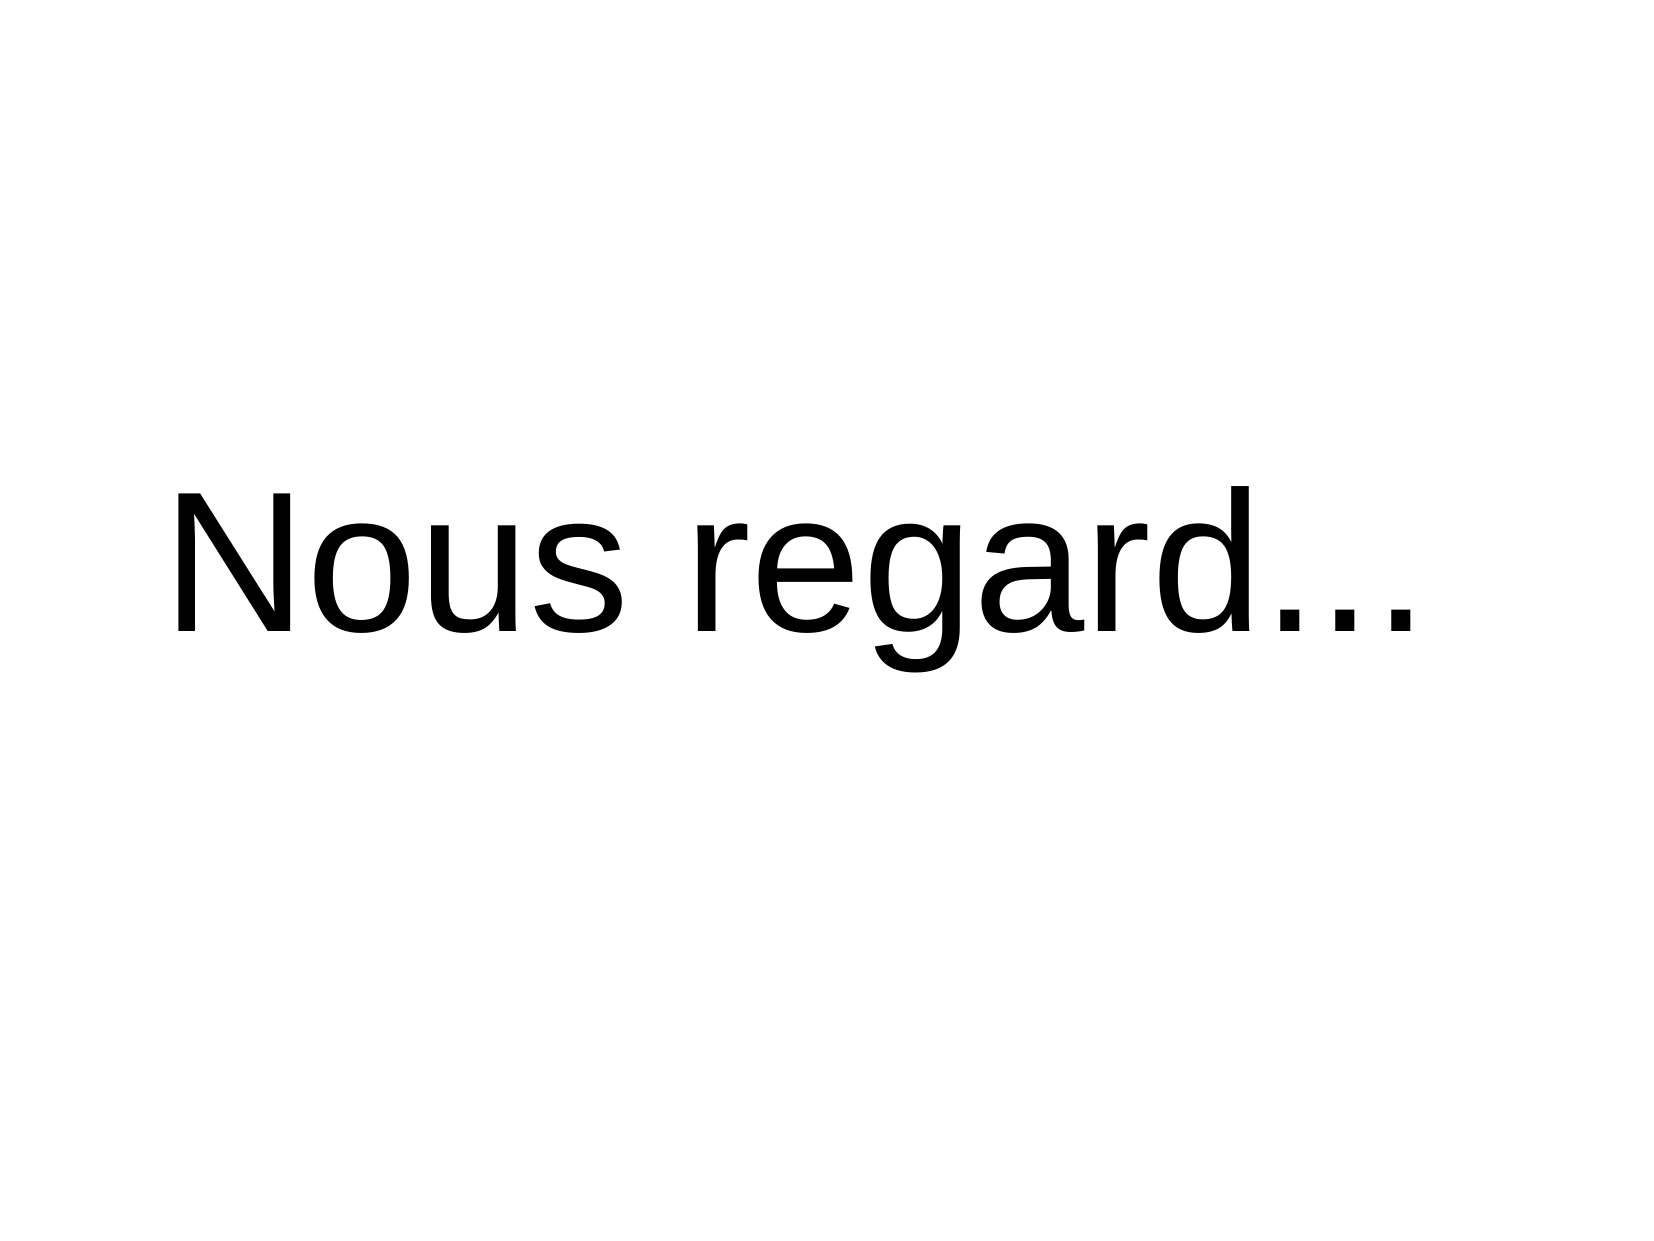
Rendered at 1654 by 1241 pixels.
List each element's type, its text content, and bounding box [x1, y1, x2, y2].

text_box Nous regard... [147, 442, 1595, 682]
